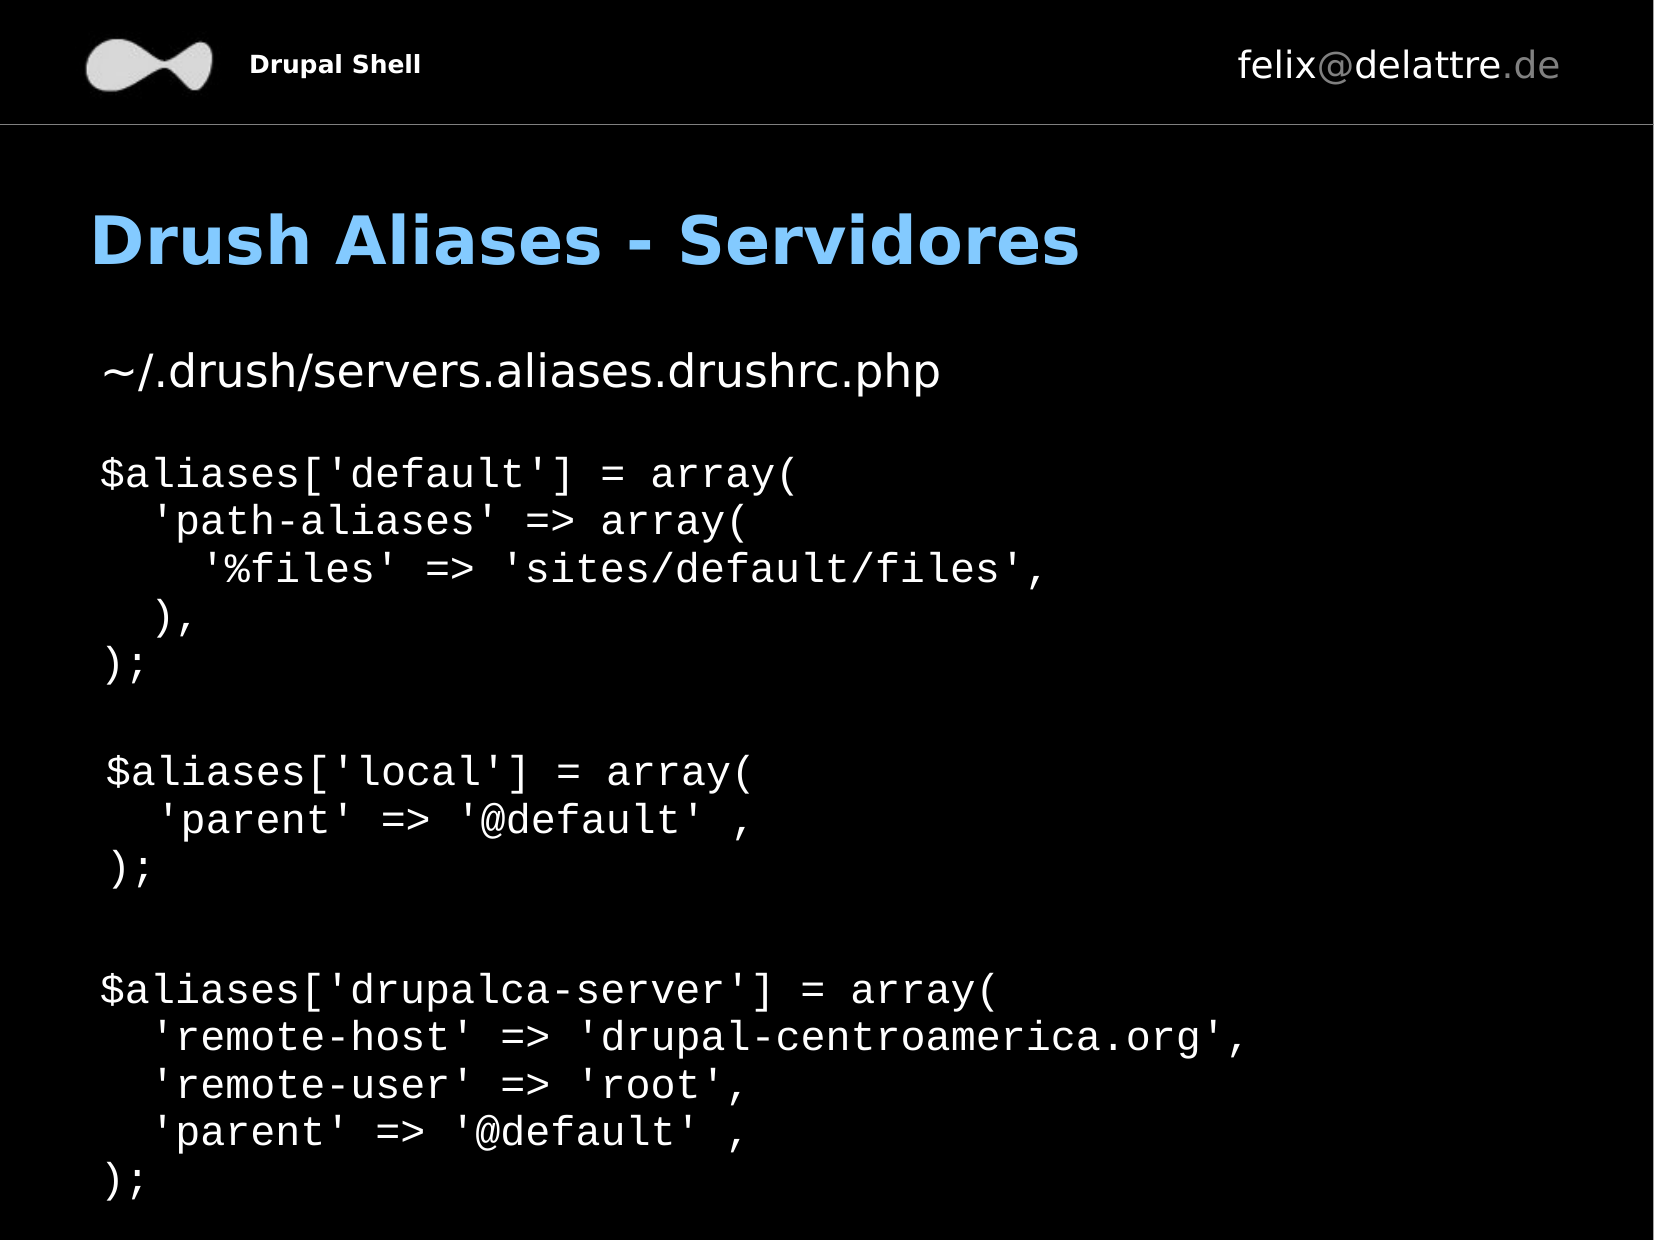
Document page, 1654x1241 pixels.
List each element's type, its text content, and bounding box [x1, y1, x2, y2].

text_box ~/.drush/servers.aliases.drushrc.php [76, 328, 1342, 415]
text_box Drush Aliases - Servidores [75, 195, 1098, 289]
text_box $aliases['drupalca-server'] = array( 'remote-host' => 'drupal-centroamerica.org', 'remote-user' => 'root', 'parent' => '@default' , ); [85, 961, 1266, 1213]
text_box $aliases['local'] = array( 'parent' => '@default' , ); [91, 743, 1271, 1184]
text_box $aliases['default'] = array( 'path-aliases' => array( '%files' => 'sites/default/files', ), ); [76, 389, 1654, 706]
picture [62, 31, 229, 104]
